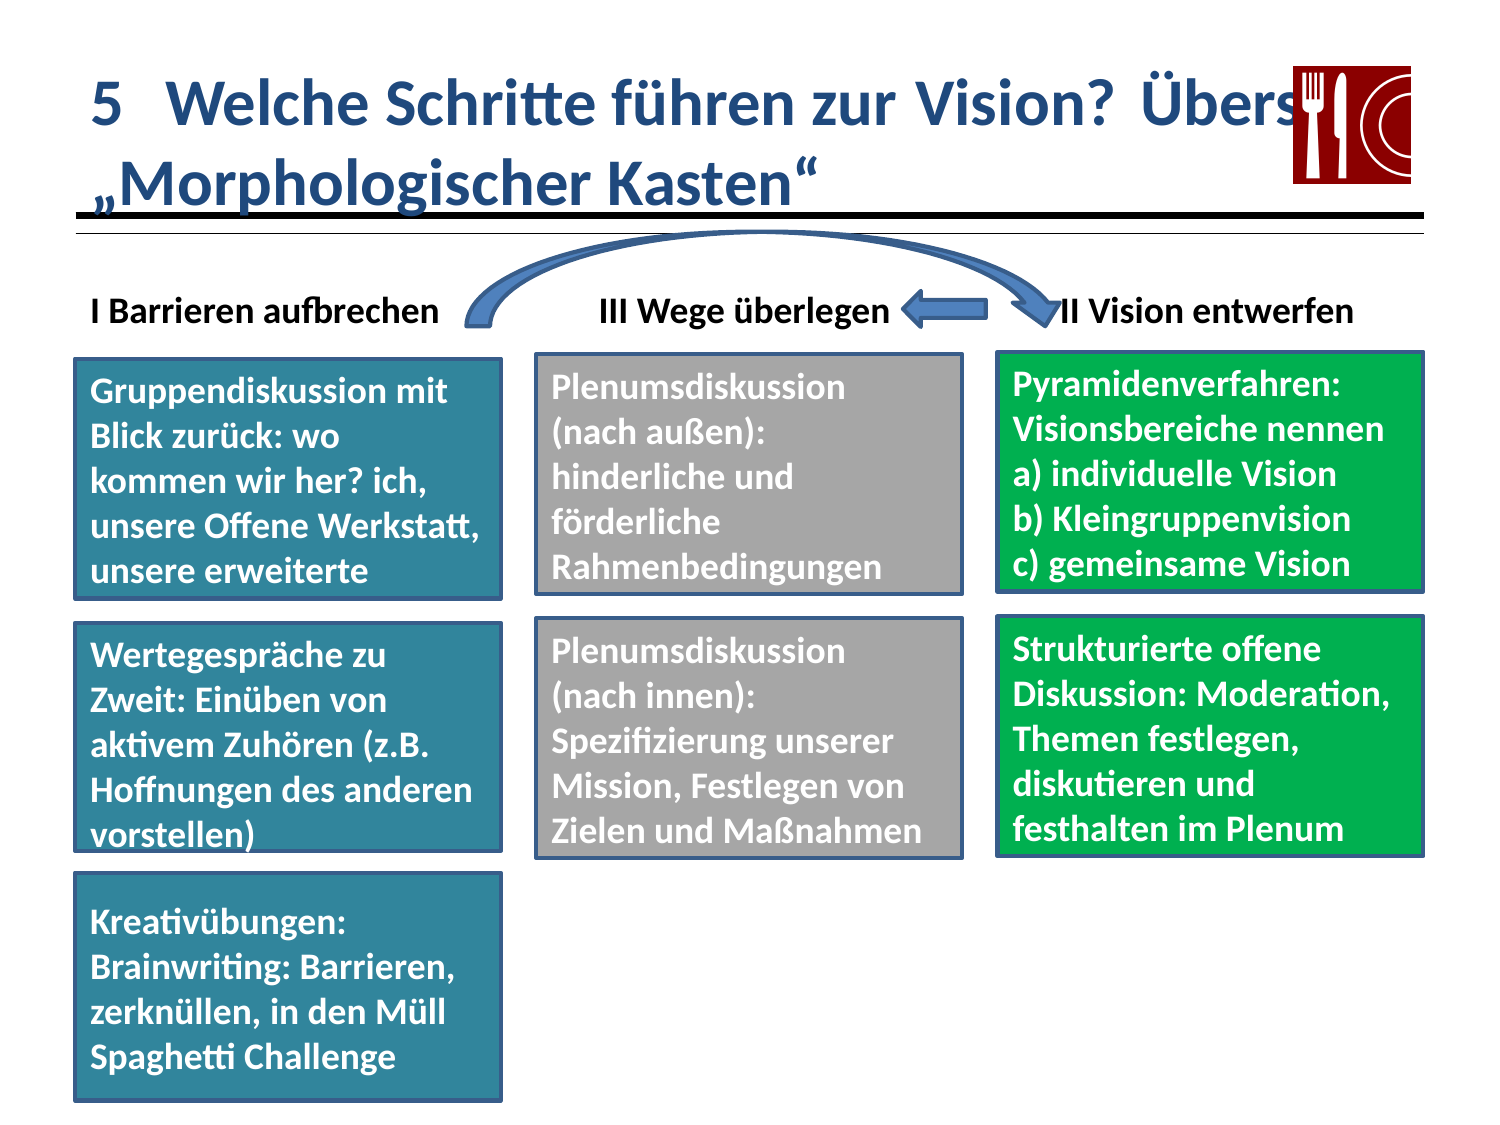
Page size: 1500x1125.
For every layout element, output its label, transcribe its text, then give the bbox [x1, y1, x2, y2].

text_box Plenumsdiskussion (nach außen): hinderliche und förderliche Rahmenbedingungen [536, 354, 962, 594]
text_box Pyramidenverfahren: Visionsbereiche nennen a) individuelle Vision b) Kleingruppenvision c) gemeinsame Vision [998, 352, 1423, 592]
picture [1293, 66, 1411, 184]
text_box [466, 231, 1044, 327]
text_box Plenumsdiskussion (nach innen): Spezifizierung unserer Mission, Festlegen von Zielen und Maßnahmen [536, 618, 962, 858]
text_box III Wege überlegen [583, 278, 908, 341]
text_box II Vision entwerfen [1044, 278, 1372, 341]
title 5 Welche Schritte führen zur Vision? Übersicht „Morphologischer Kasten“ [75, 45, 1426, 233]
text_box Strukturierte offene Diskussion: Moderation, Themen festlegen, diskutieren und festhalten im Plenum [998, 616, 1423, 856]
text_box Kreativübungen: Brainwriting: Barrieren, zerknüllen, in den Müll Spaghetti Challenge [75, 873, 501, 1100]
text_box [902, 290, 986, 327]
text_box Wertegespräche zu Zweit: Einüben von aktivem Zuhören (z.B. Hoffnungen des anderen vorstellen) [75, 623, 501, 851]
text_box Gruppendiskussion mit Blick zurück: wo kommen wir her? ich, unsere Offene Werkstatt, unsere erweiterte Umgebung [75, 359, 501, 598]
text_box I Barrieren aufbrechen [75, 278, 459, 341]
